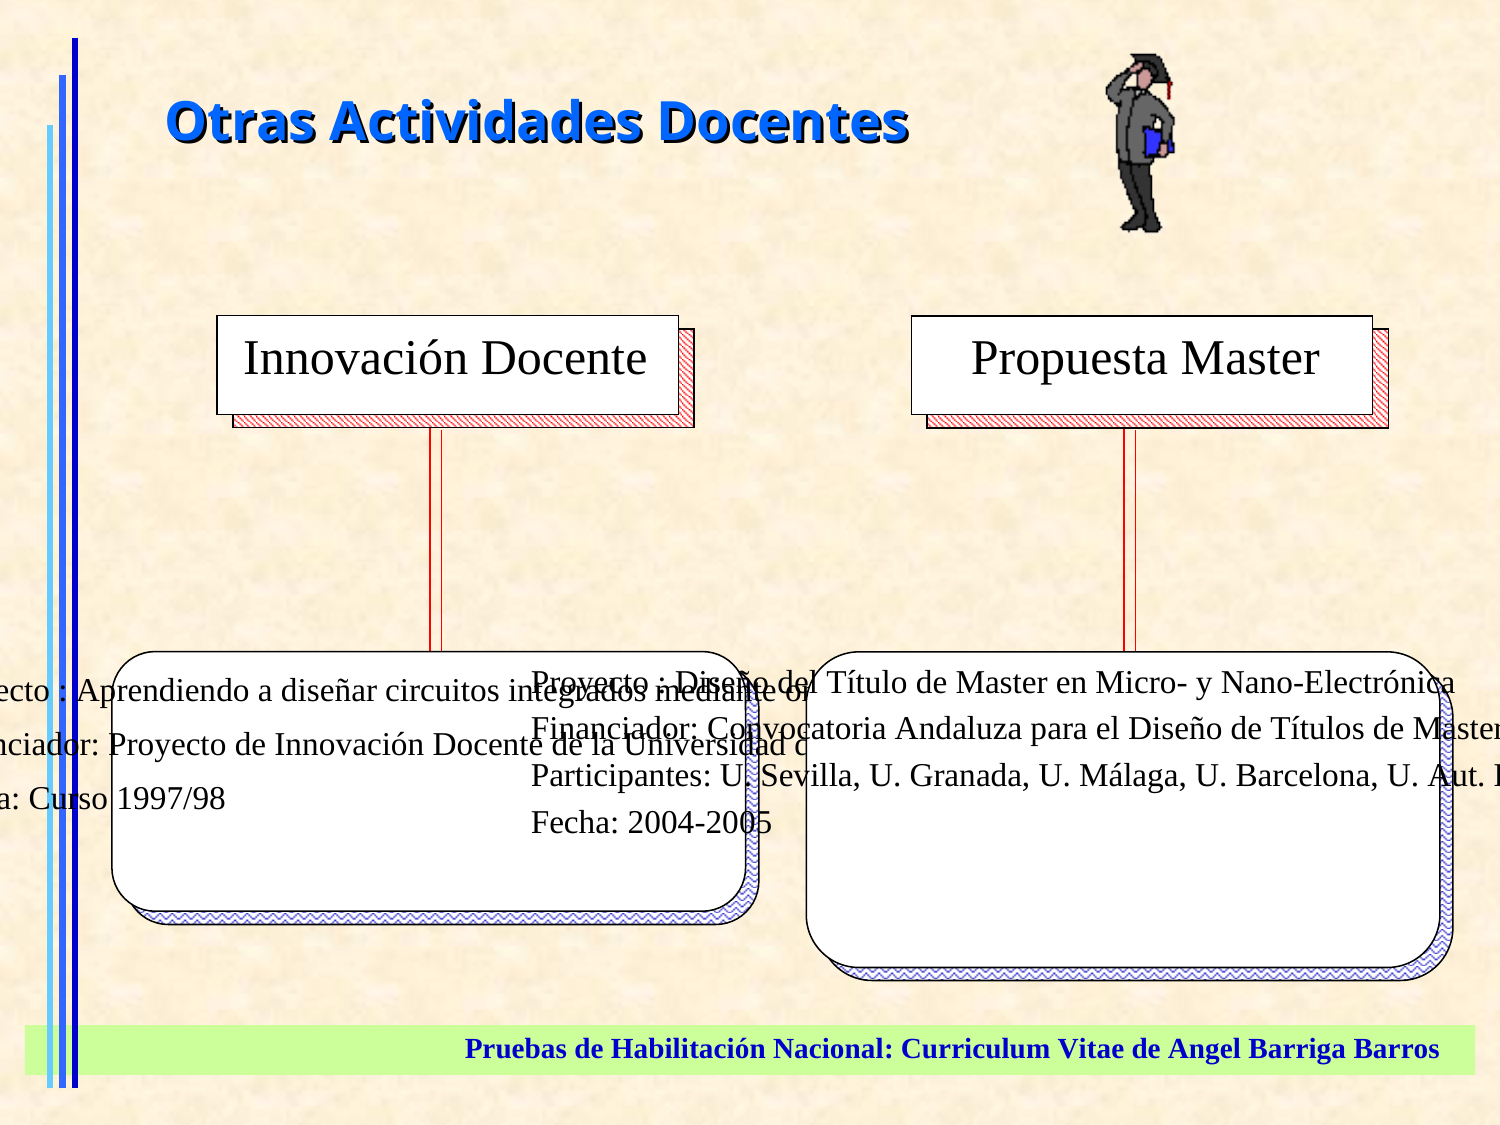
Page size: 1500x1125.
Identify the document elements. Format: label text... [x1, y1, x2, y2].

text_box Proyecto : Aprendiendo a diseñar circuitos integrados mediante ordenador Financiador: Proyecto de Innovación Docente de la Universidad de Sevilla Fecha: Curso 1997/98 [0, 666, 516, 824]
picture [53, 824, 59, 1025]
picture [0, 824, 1500, 1125]
text_box [123, 651, 733, 666]
text_box Proyecto : Diseño del Título de Master en Micro- y Nano-Electrónica Financiador: Convocatoria Andaluza para el Diseño de Títulos de Masters Oficiales Participantes: U. Sevilla, U. Granada, U. Málaga, U. Barcelona, U. Aut. Barcelona, IMSE Fecha: 2004-2005 [516, 664, 1500, 847]
picture [66, 824, 72, 1025]
text_box [825, 651, 1421, 664]
text_box [806, 847, 1453, 981]
text_box [911, 315, 1389, 428]
text_box [217, 315, 695, 428]
text_box Innovación Docente [228, 322, 663, 394]
picture [0, 0, 1500, 666]
text_box [111, 824, 759, 925]
text_box Propuesta Master [955, 322, 1335, 394]
text_box Otras Actividades Docentes [149, 75, 924, 165]
